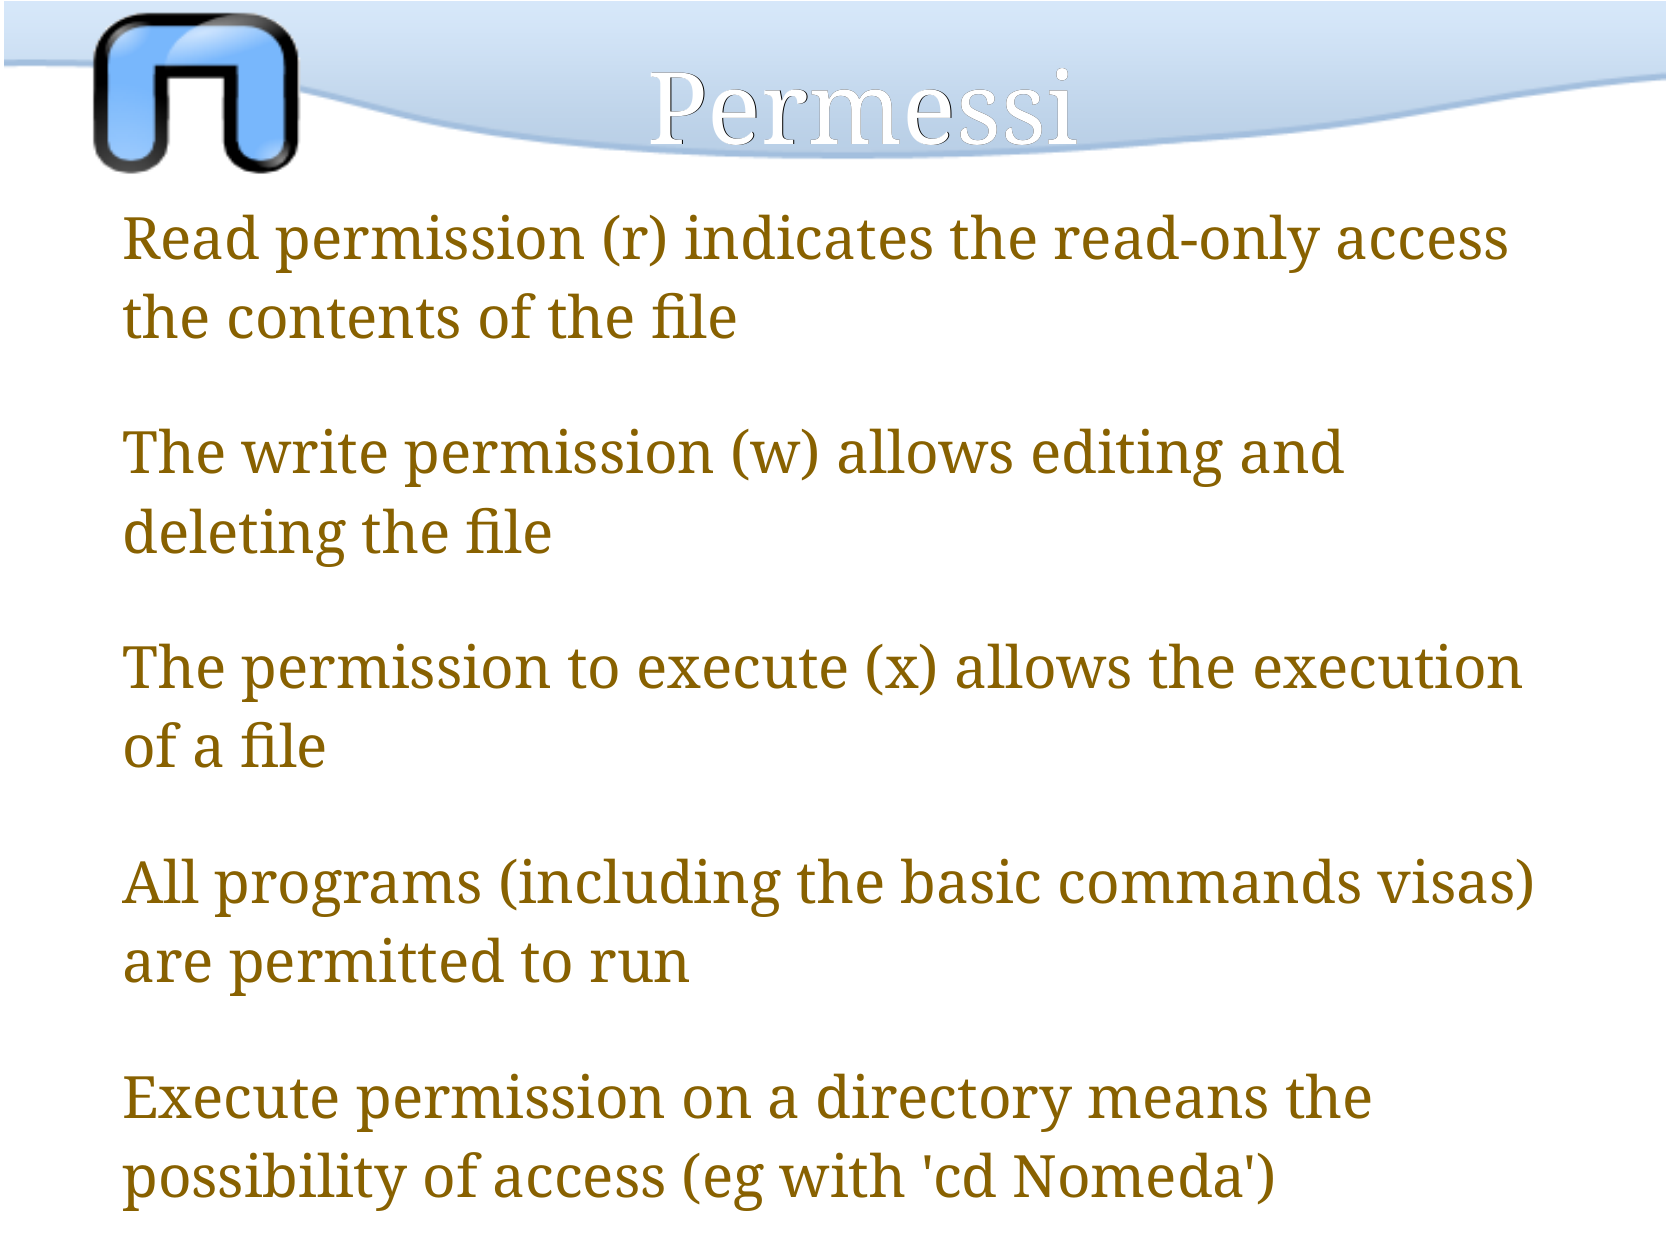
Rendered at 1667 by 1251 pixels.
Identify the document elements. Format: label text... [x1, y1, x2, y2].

list Read permission (r) indicates the read-only access the contents of the file The write permission (w) allows editing and deleting the file The permission to execute (x) allows the execution of a file All programs (including the basic commands visas) are permitted to run Execute permission on a directory means the possibility of access (eg with 'cd Nomeda') [122, 212, 1578, 1251]
picture [0, 0, 1667, 1251]
text_box Permessi [446, 29, 1280, 283]
